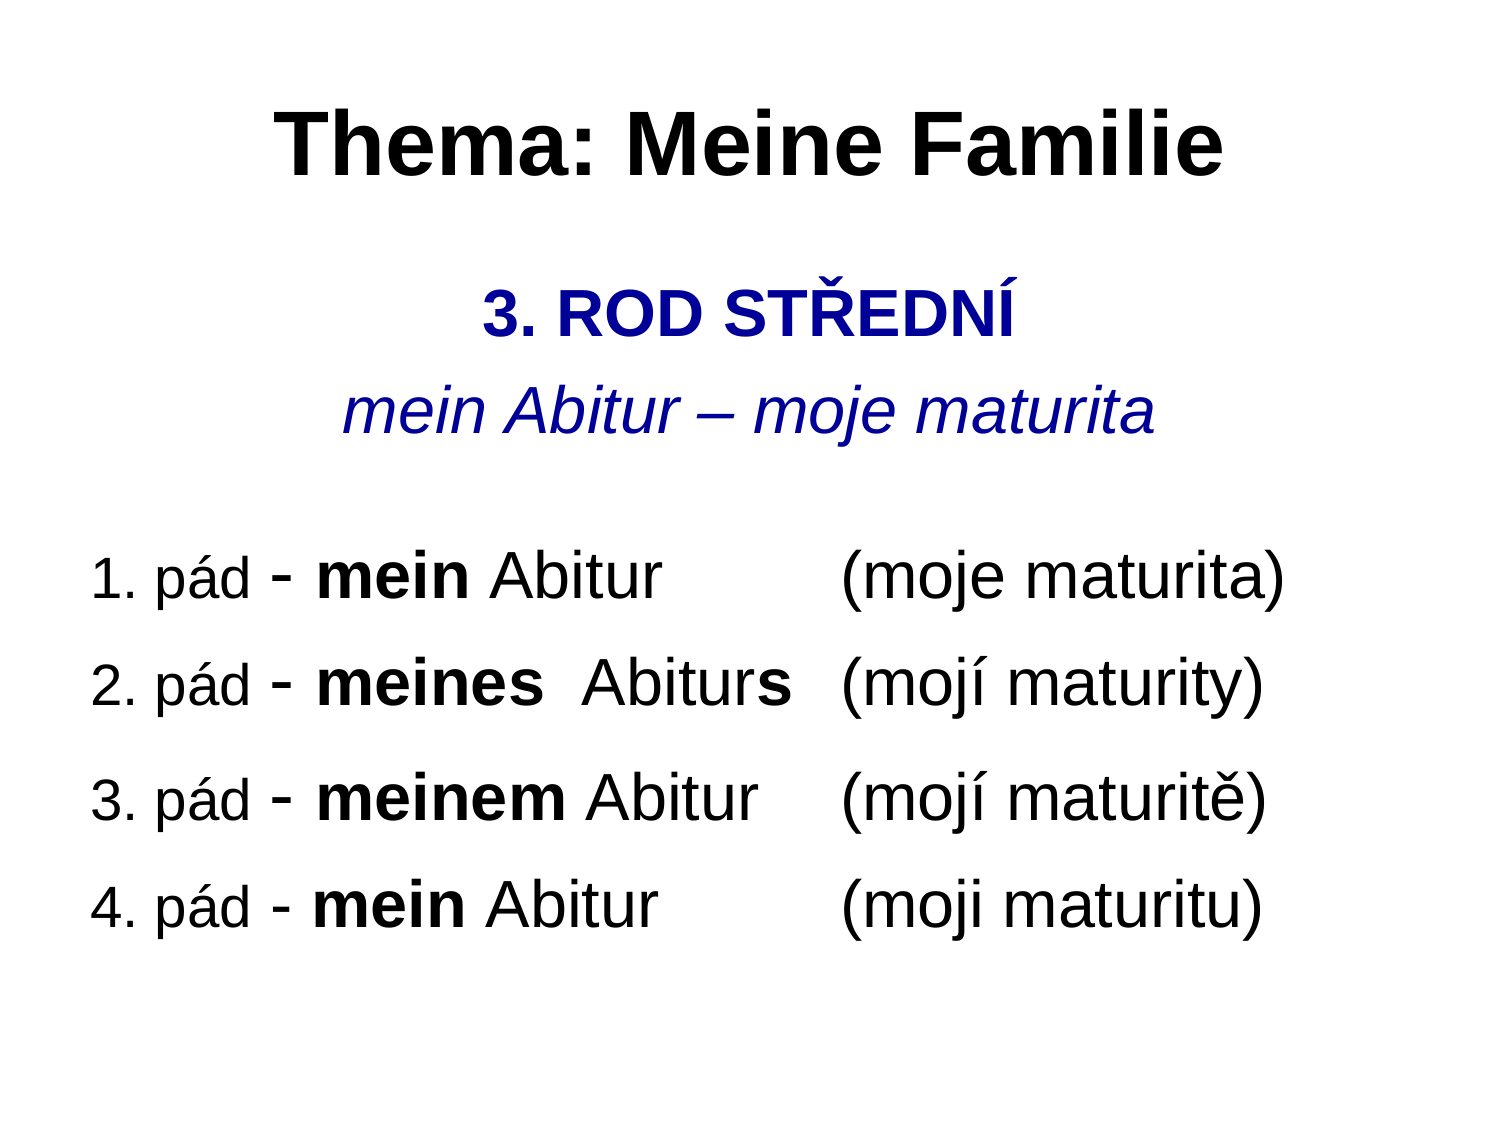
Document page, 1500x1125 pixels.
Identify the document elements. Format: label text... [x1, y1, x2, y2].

list 3. ROD STŘEDNÍ mein Abitur – moje maturita 1. pád - mein Abitur (moje maturita) 2. pád - meines Abiturs (mojí maturity) 3. pád - meinem Abitur (mojí maturitě) 4. pád - mein Abitur (moji maturitu) [75, 262, 1426, 1045]
title Thema: Meine Familie [75, 45, 1426, 233]
